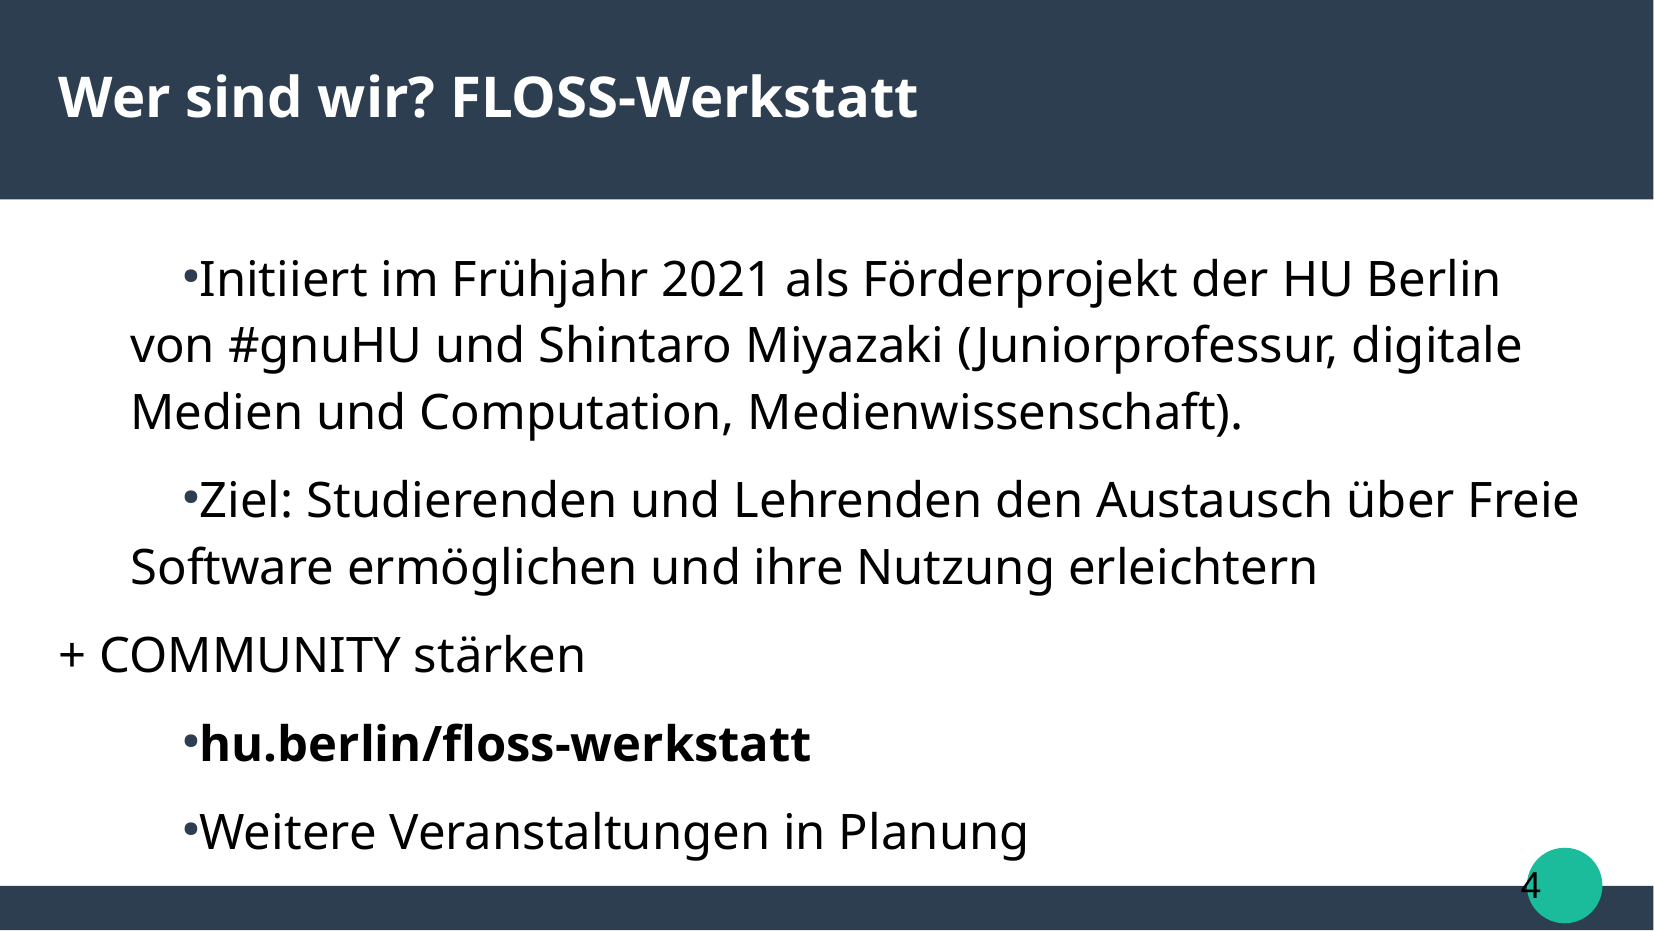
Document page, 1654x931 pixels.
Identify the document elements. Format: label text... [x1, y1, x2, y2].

list Initiiert im Frühjahr 2021 als Förderprojekt der HU Berlin von #gnuHU und Shintaro Miyazaki (Juniorprofessur, digitale Medien und Computation, Medienwissenschaft). Ziel: Studierenden und Lehrenden den Austausch über Freie Software ermöglichen und ihre Nutzung erleichtern + COMMUNITY stärken hu.berlin/floss-werkstatt Weitere Veranstaltungen in Planung [59, 243, 1595, 864]
title Wer sind wir? FLOSS-Werkstatt [59, 37, 1595, 155]
